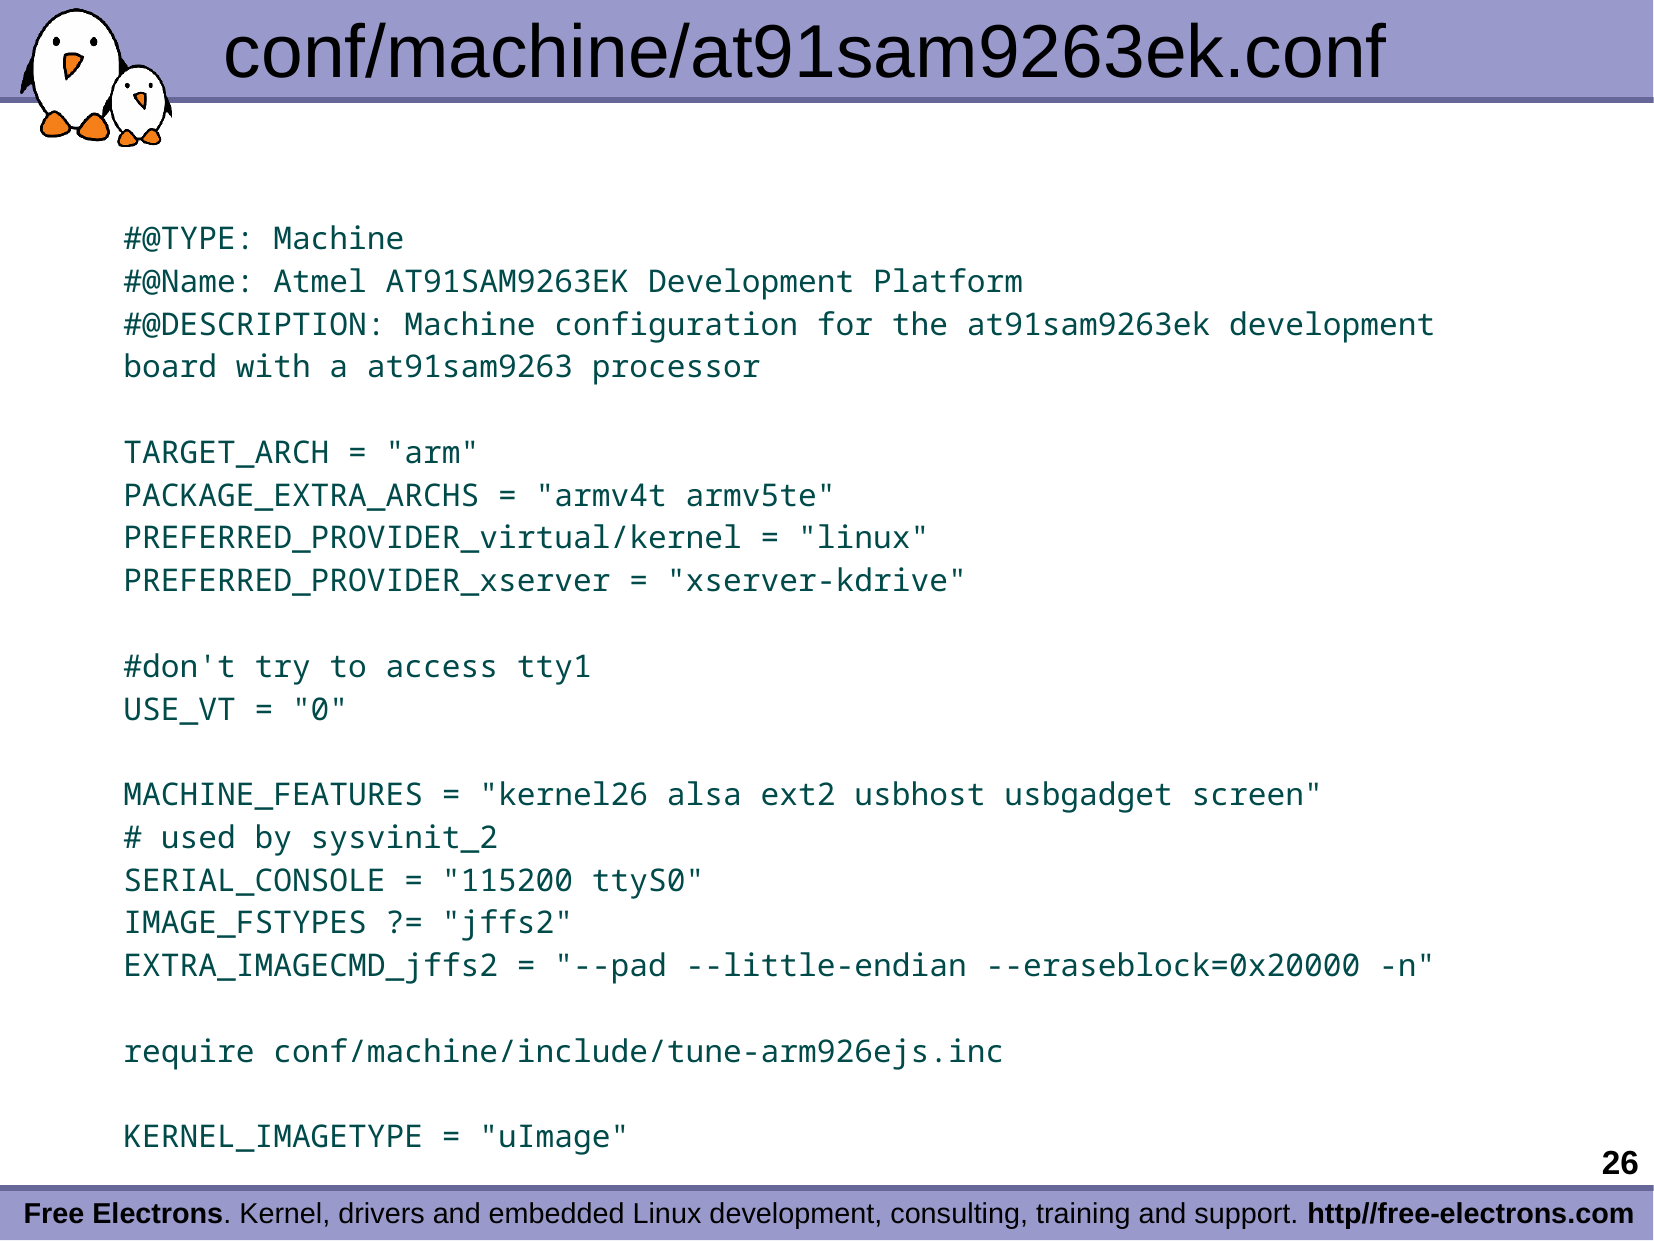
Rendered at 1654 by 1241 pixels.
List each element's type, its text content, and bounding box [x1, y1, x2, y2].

picture [20, 8, 172, 147]
title conf/machine/at91sam9263ek.conf [60, 0, 1551, 104]
list #@TYPE: Machine #@Name: Atmel AT91SAM9263EK Development Platform #@DESCRIPTION: Machine configuration for the at91sam9263ek development board with a at91sam9263 processor TARGET_ARCH = "arm" PACKAGE_EXTRA_ARCHS = "armv4t armv5te" PREFERRED_PROVIDER_virtual/kernel = "linux" PREFERRED_PROVIDER_xserver = "xserver-kdrive" #don't try to access tty1 USE_VT = "0" MACHINE_FEATURES = "kernel26 alsa ext2 usbhost usbgadget screen" # used by sysvinit_2 SERIAL_CONSOLE = "115200 ttyS0" IMAGE_FSTYPES ?= "jffs2" EXTRA_IMAGECMD_jffs2 = "--pad --little-endian --eraseblock=0x20000 -n" require conf/machine/include/tune-arm926ejs.inc KERNEL_IMAGETYPE = "uImage" [105, 216, 1518, 1066]
